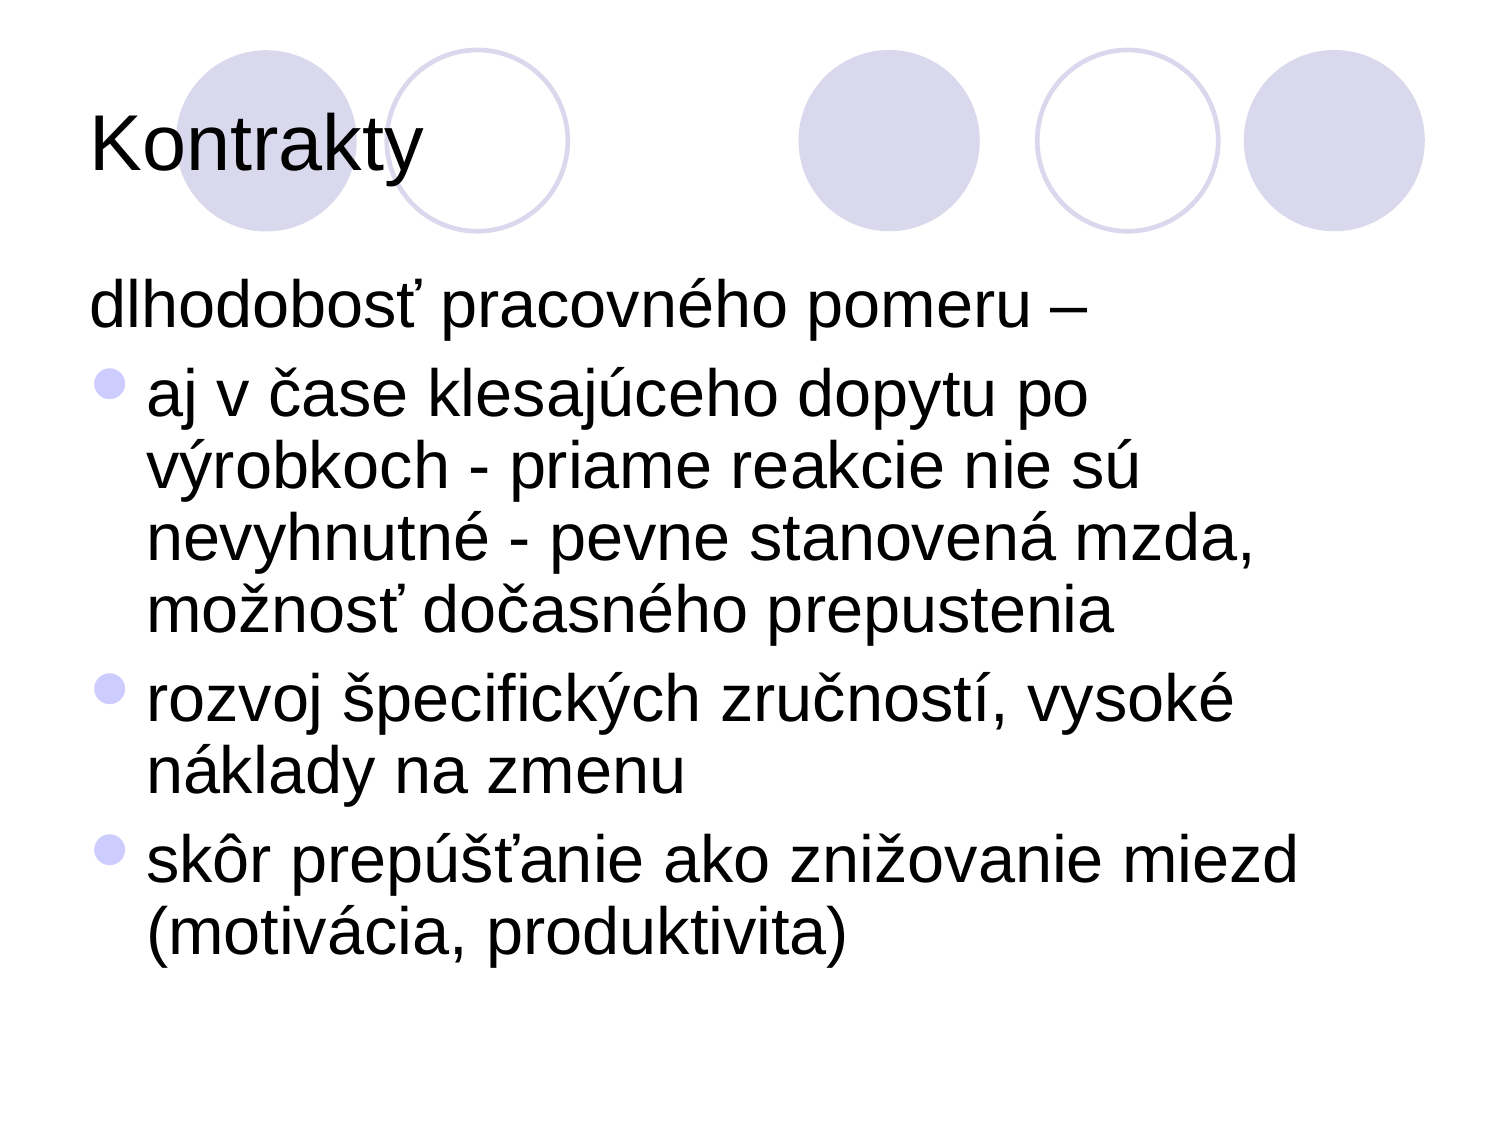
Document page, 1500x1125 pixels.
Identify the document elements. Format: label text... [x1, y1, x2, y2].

list dlhodobosť pracovného pomeru – aj v čase klesajúceho dopytu po výrobkoch - priame reakcie nie sú nevyhnutné - pevne stanovená mzda, možnosť dočasného prepustenia rozvoj špecifických zručností, vysoké náklady na zmenu skôr prepúšťanie ako znižovanie miezd (motivácia, produktivita) [75, 262, 1426, 1006]
title Kontrakty [75, 45, 1426, 233]
